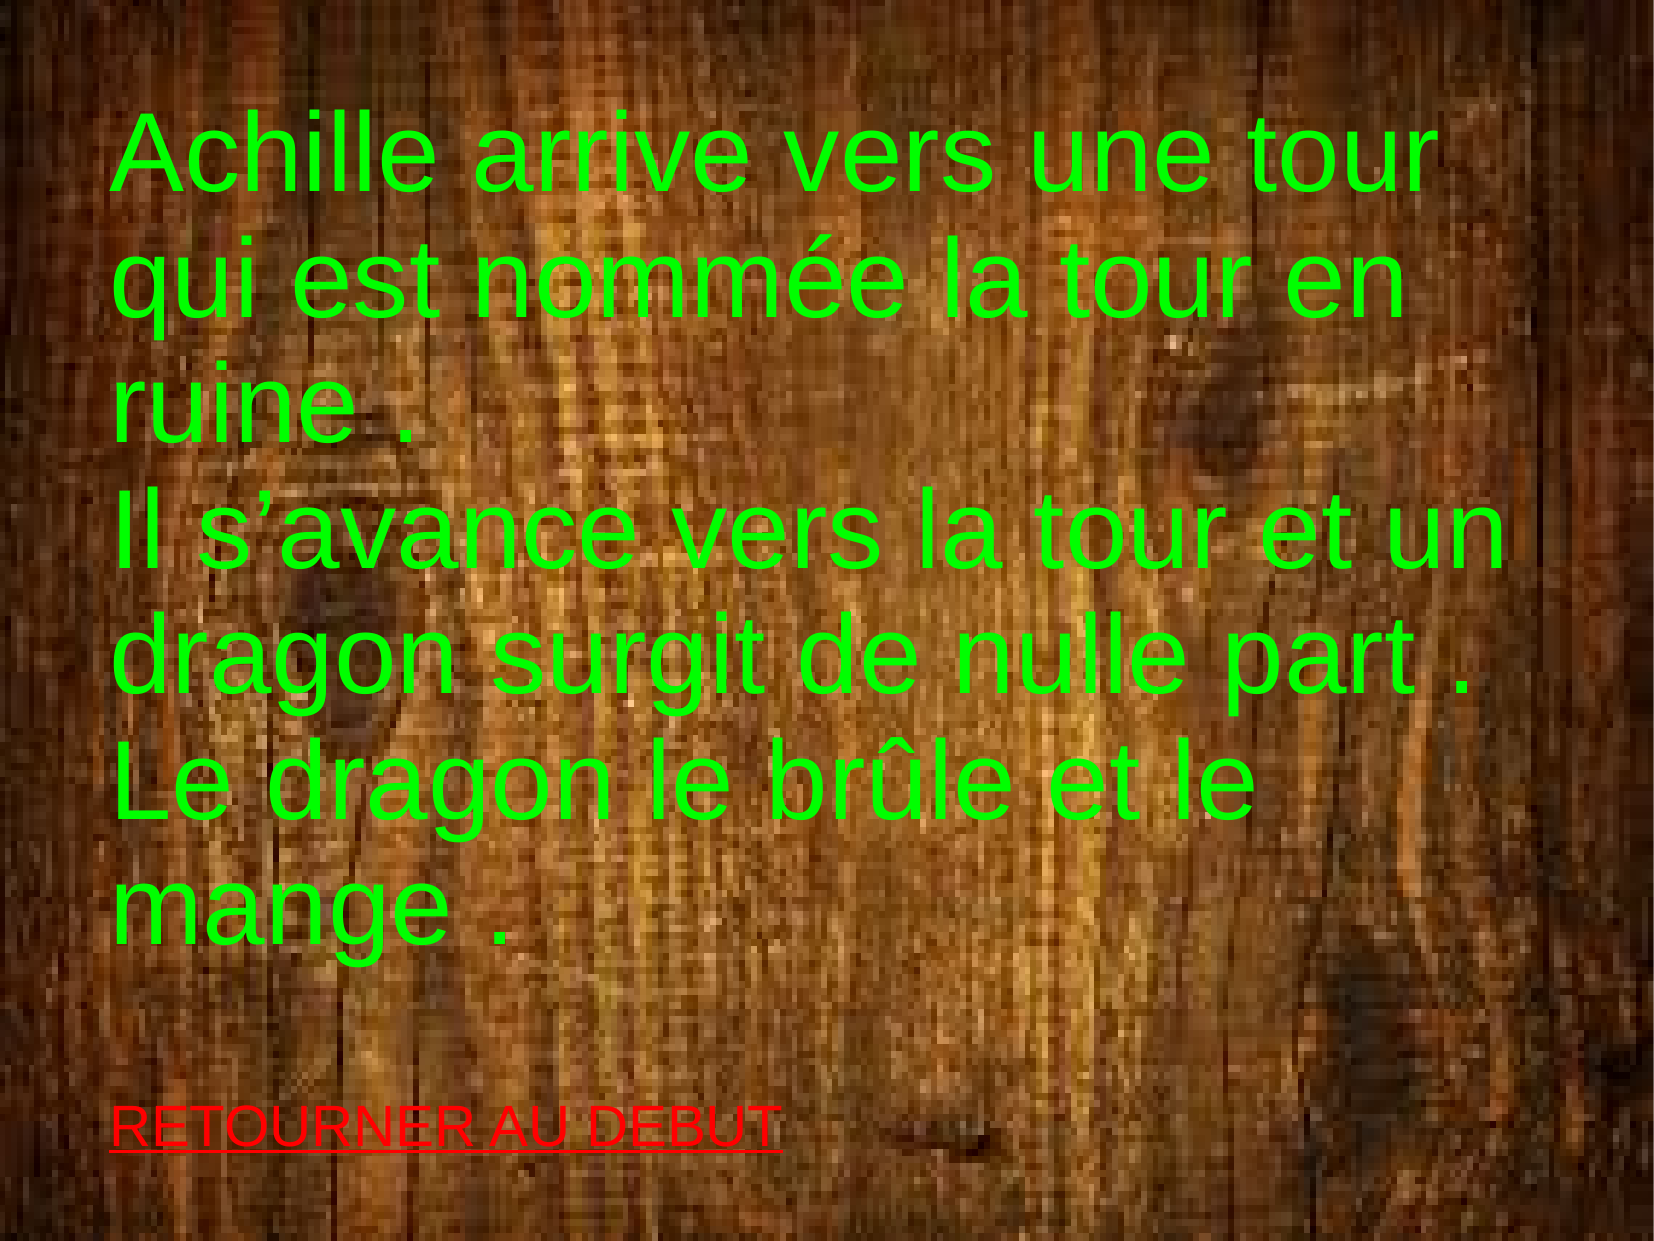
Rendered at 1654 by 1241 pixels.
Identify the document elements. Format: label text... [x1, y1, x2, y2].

picture [0, 0, 1654, 1241]
text_box Achille arrive vers une tour qui est nommée la tour en ruine . Il s’avance vers la tour et un dragon surgit de nulle part . Le dragon le brûle et le mange . RETOURNER AU DEBUT [94, 82, 1607, 1167]
